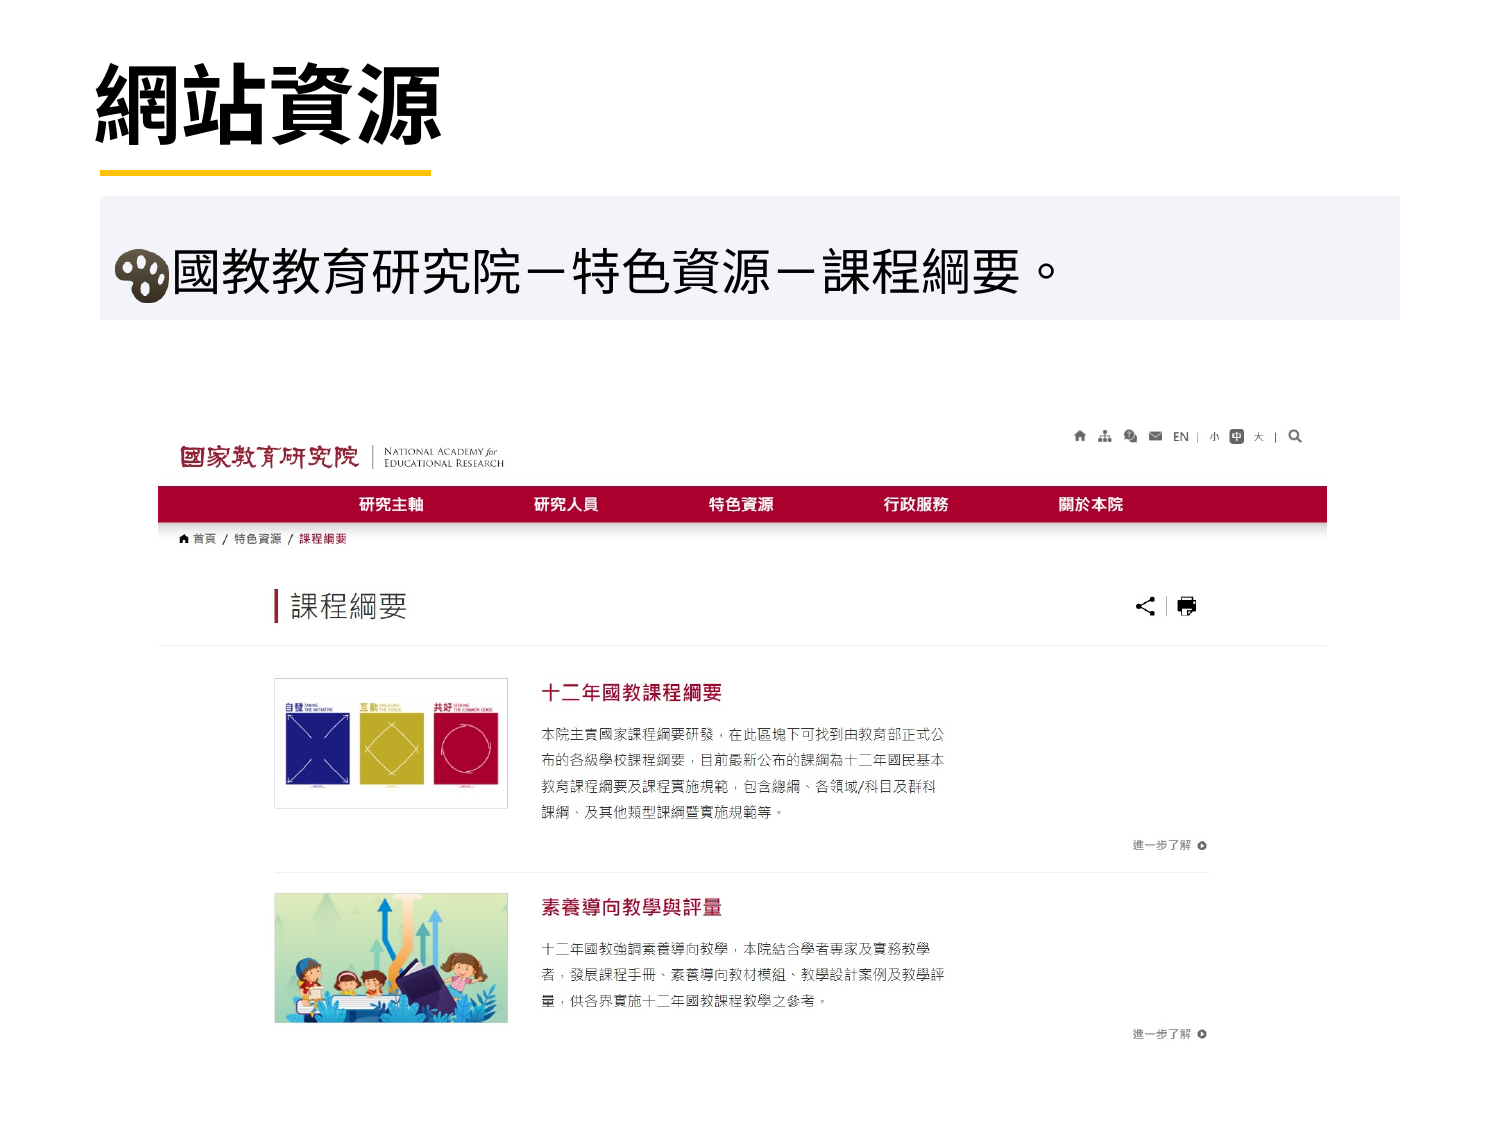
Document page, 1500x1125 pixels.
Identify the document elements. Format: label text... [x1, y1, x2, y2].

picture [115, 249, 169, 303]
text_box 國教教育研究院－特色資源－課程綱要。 [100, 196, 1400, 320]
text_box 網站資源 [78, 42, 459, 163]
picture [157, 420, 1327, 1041]
